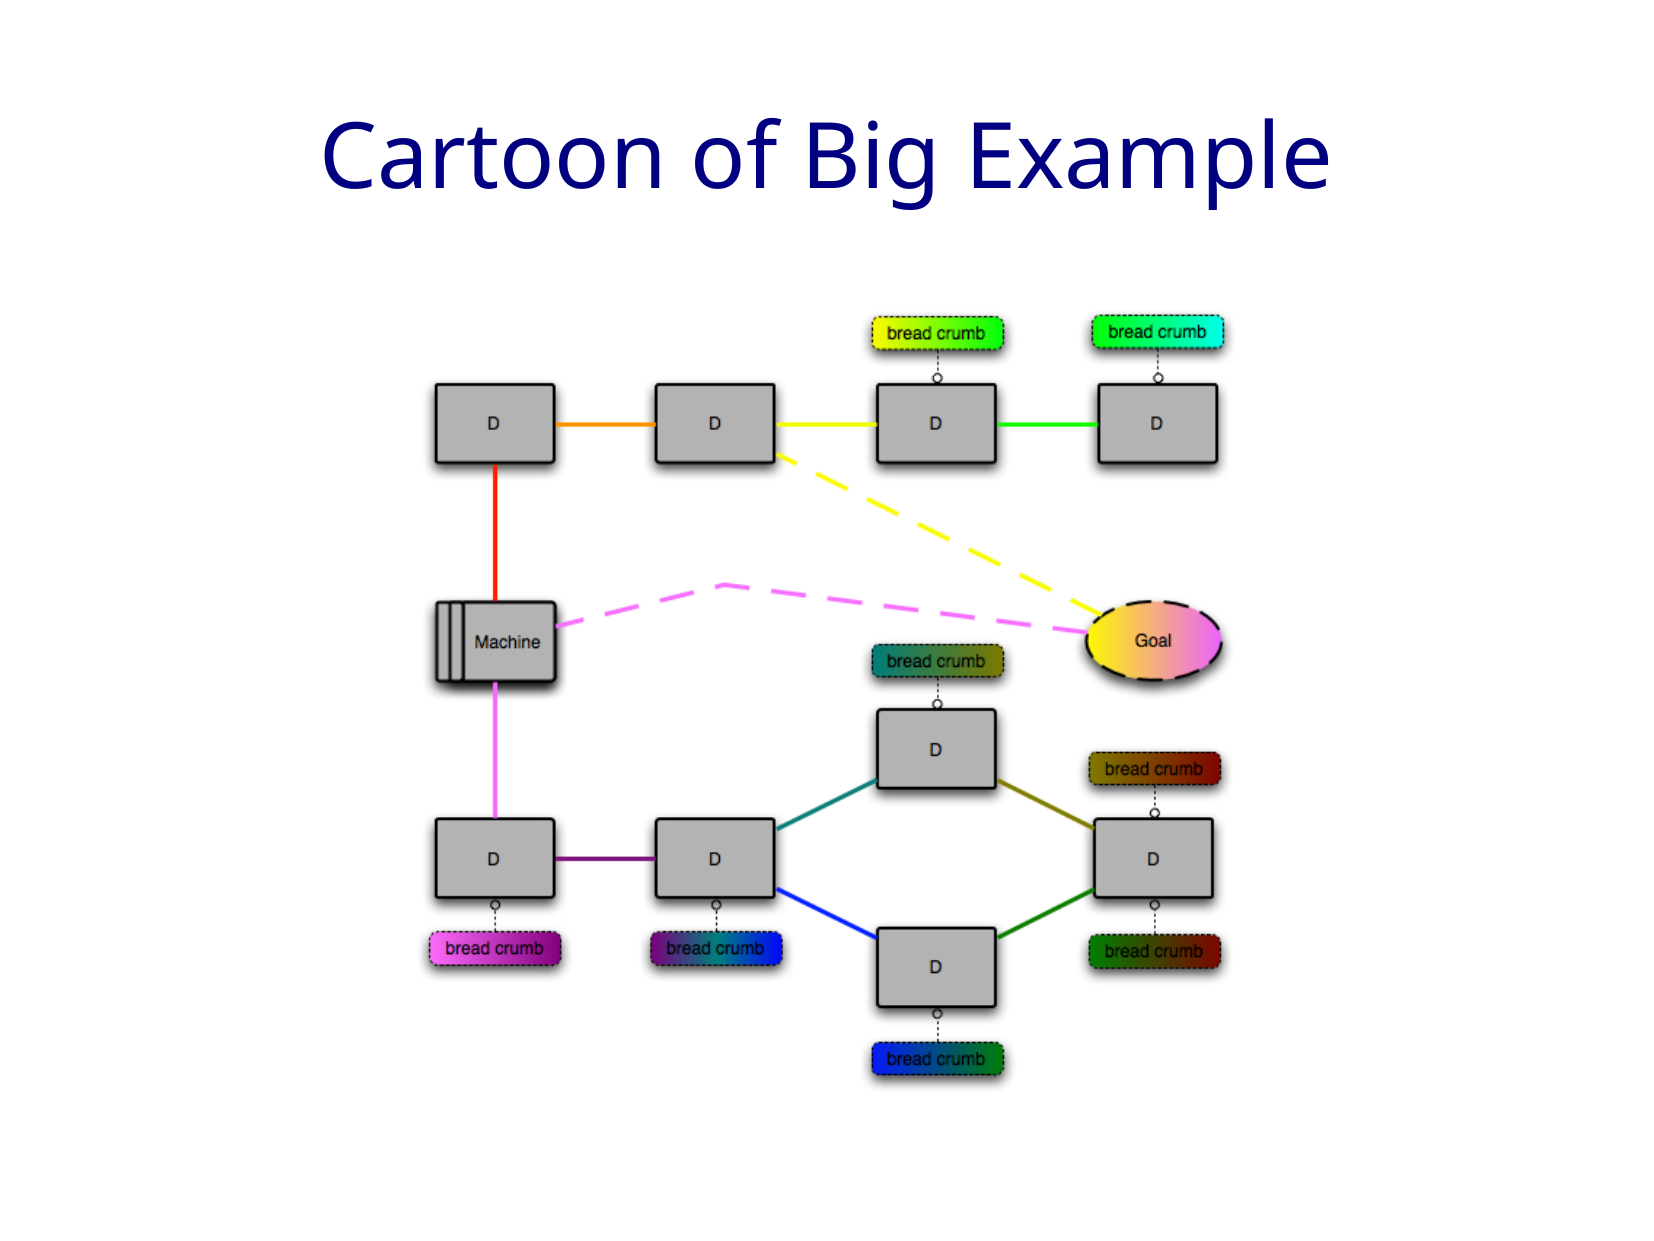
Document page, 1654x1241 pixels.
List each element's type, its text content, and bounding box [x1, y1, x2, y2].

title Cartoon of Big Example [82, 49, 1571, 257]
picture [400, 290, 1252, 1109]
